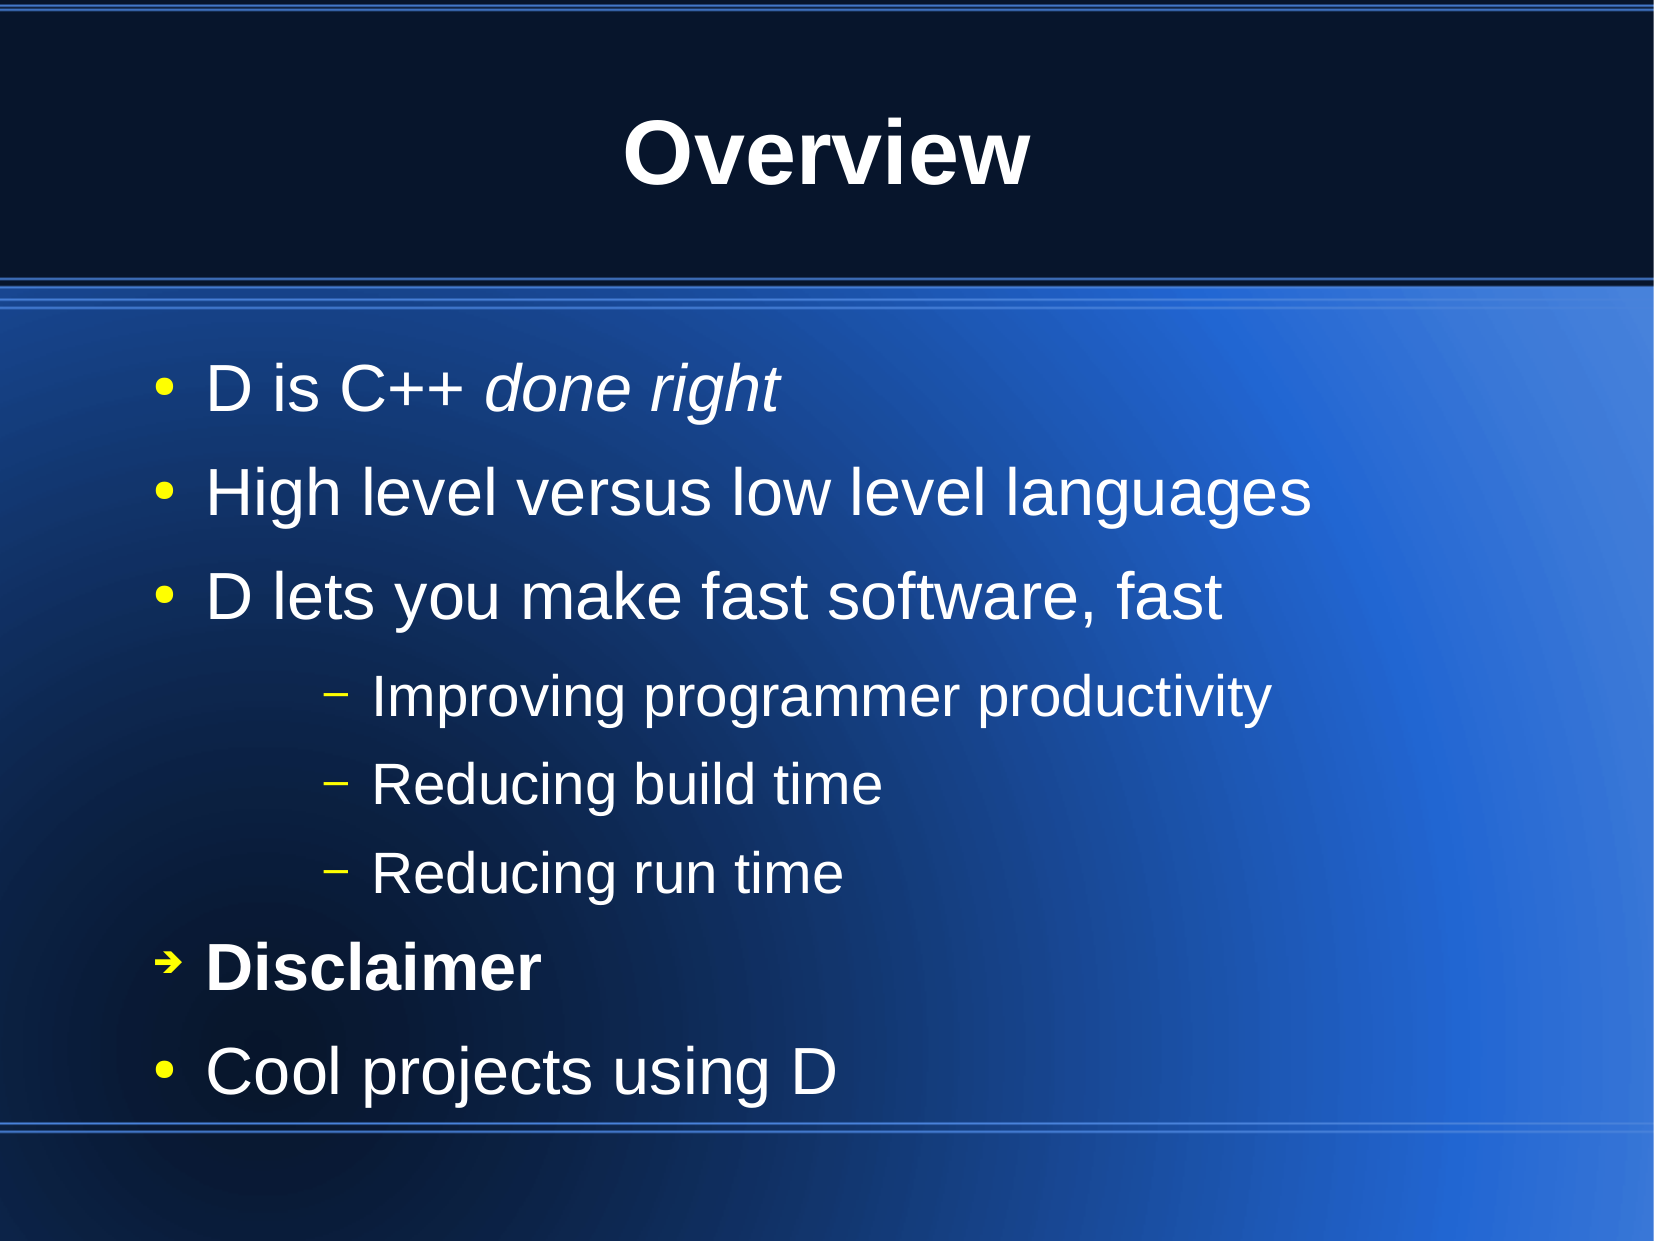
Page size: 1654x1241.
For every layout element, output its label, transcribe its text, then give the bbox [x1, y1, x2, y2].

title Overview [82, 49, 1571, 257]
picture [0, 0, 1654, 1241]
list D is C++ done right High level versus low level languages D lets you make fast software, fast Improving programmer productivity Reducing build time Reducing run time Disclaimer Cool projects using D [134, 350, 1516, 1133]
